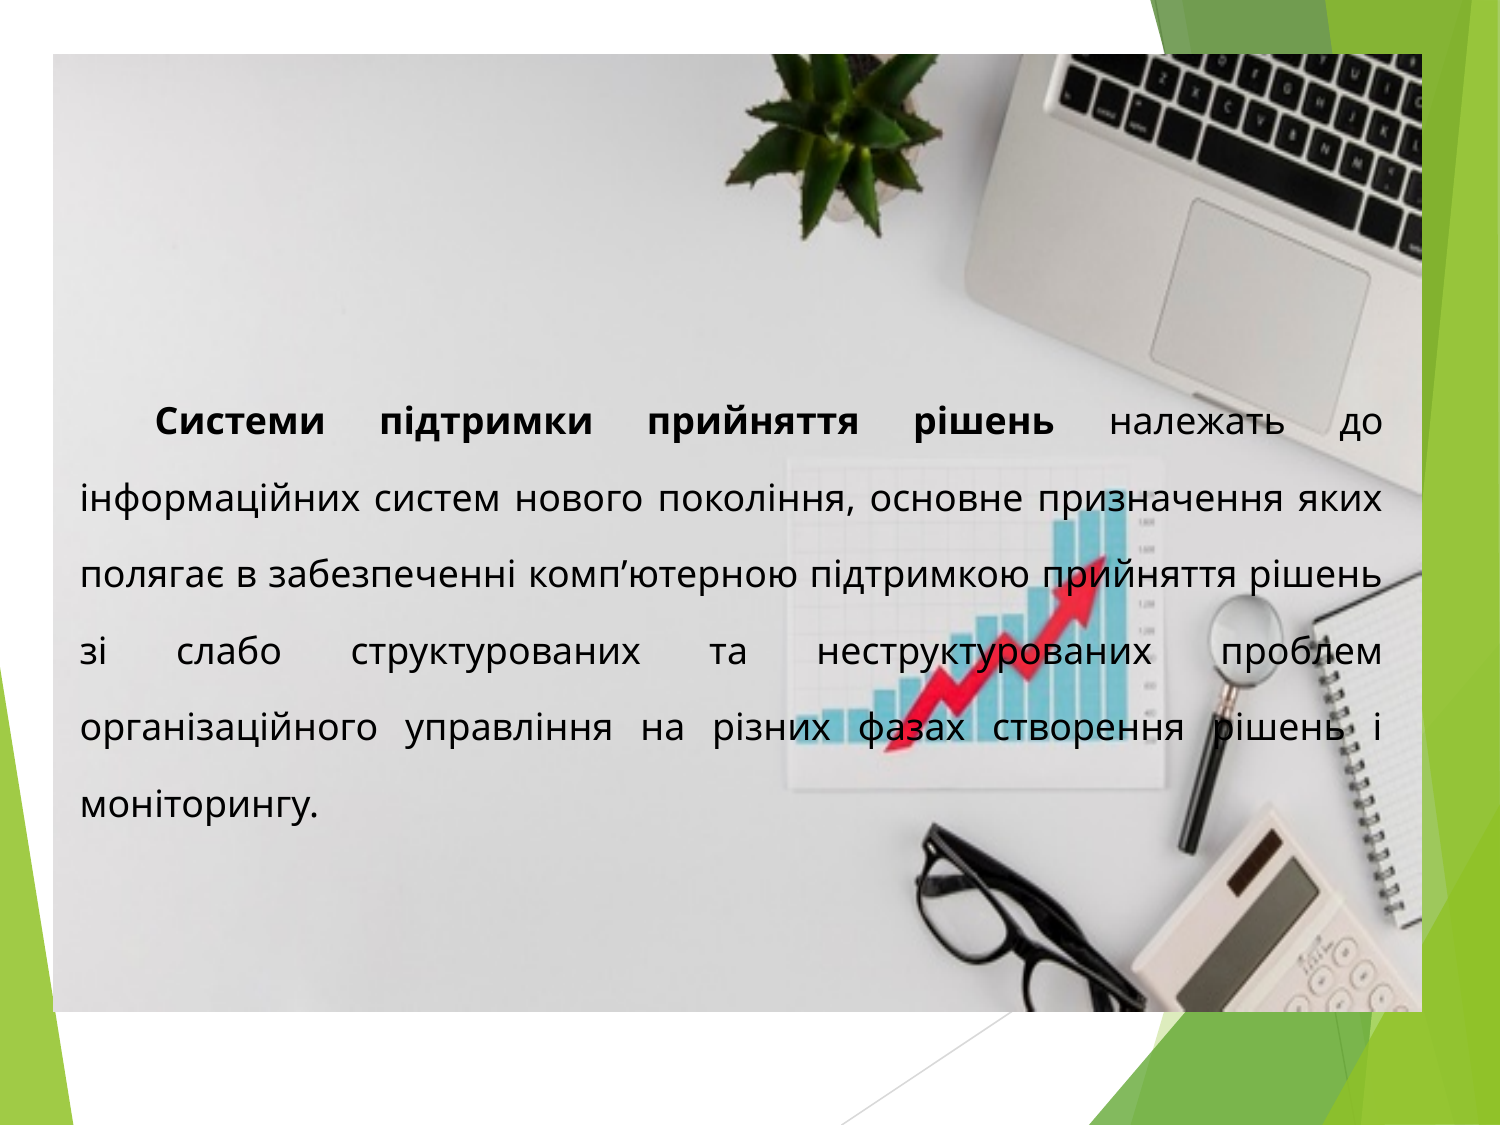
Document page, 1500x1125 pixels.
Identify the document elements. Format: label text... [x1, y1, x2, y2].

text_box Системи підтримки прийняття рішень належать до інформаційних систем нового покоління, основне призначення яких полягає в забезпеченні комп’ютерною підтримкою прийняття рішень зі слабо структурованих та неструктурованих проблем організаційного управління на різних фазах створення рішень і моніторингу. [64, 361, 1400, 836]
picture [53, 54, 1422, 1012]
